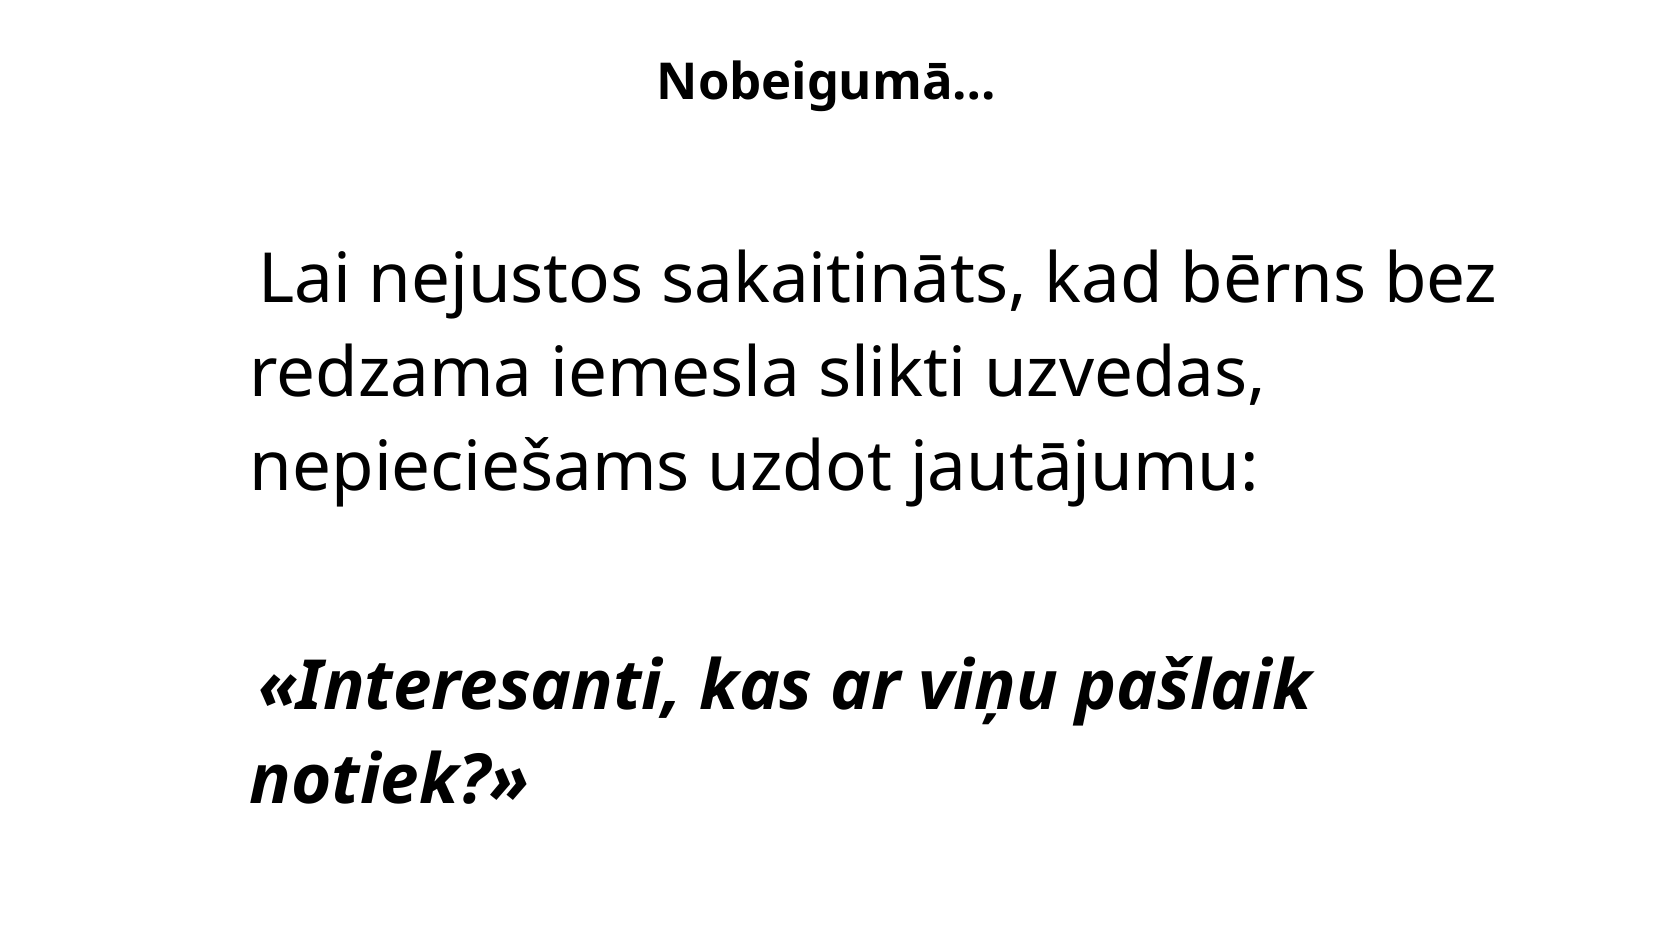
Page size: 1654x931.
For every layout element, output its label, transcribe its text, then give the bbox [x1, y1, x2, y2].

text_box Lai nejustos sakaitināts, kad bērns bez redzama iemesla slikti uzvedas, nepieciešams uzdot jautājumu: «Interesanti, kas ar viņu pašlaik notiek?» [188, 220, 1530, 835]
text_box Nobeigumā… [82, 37, 1571, 193]
